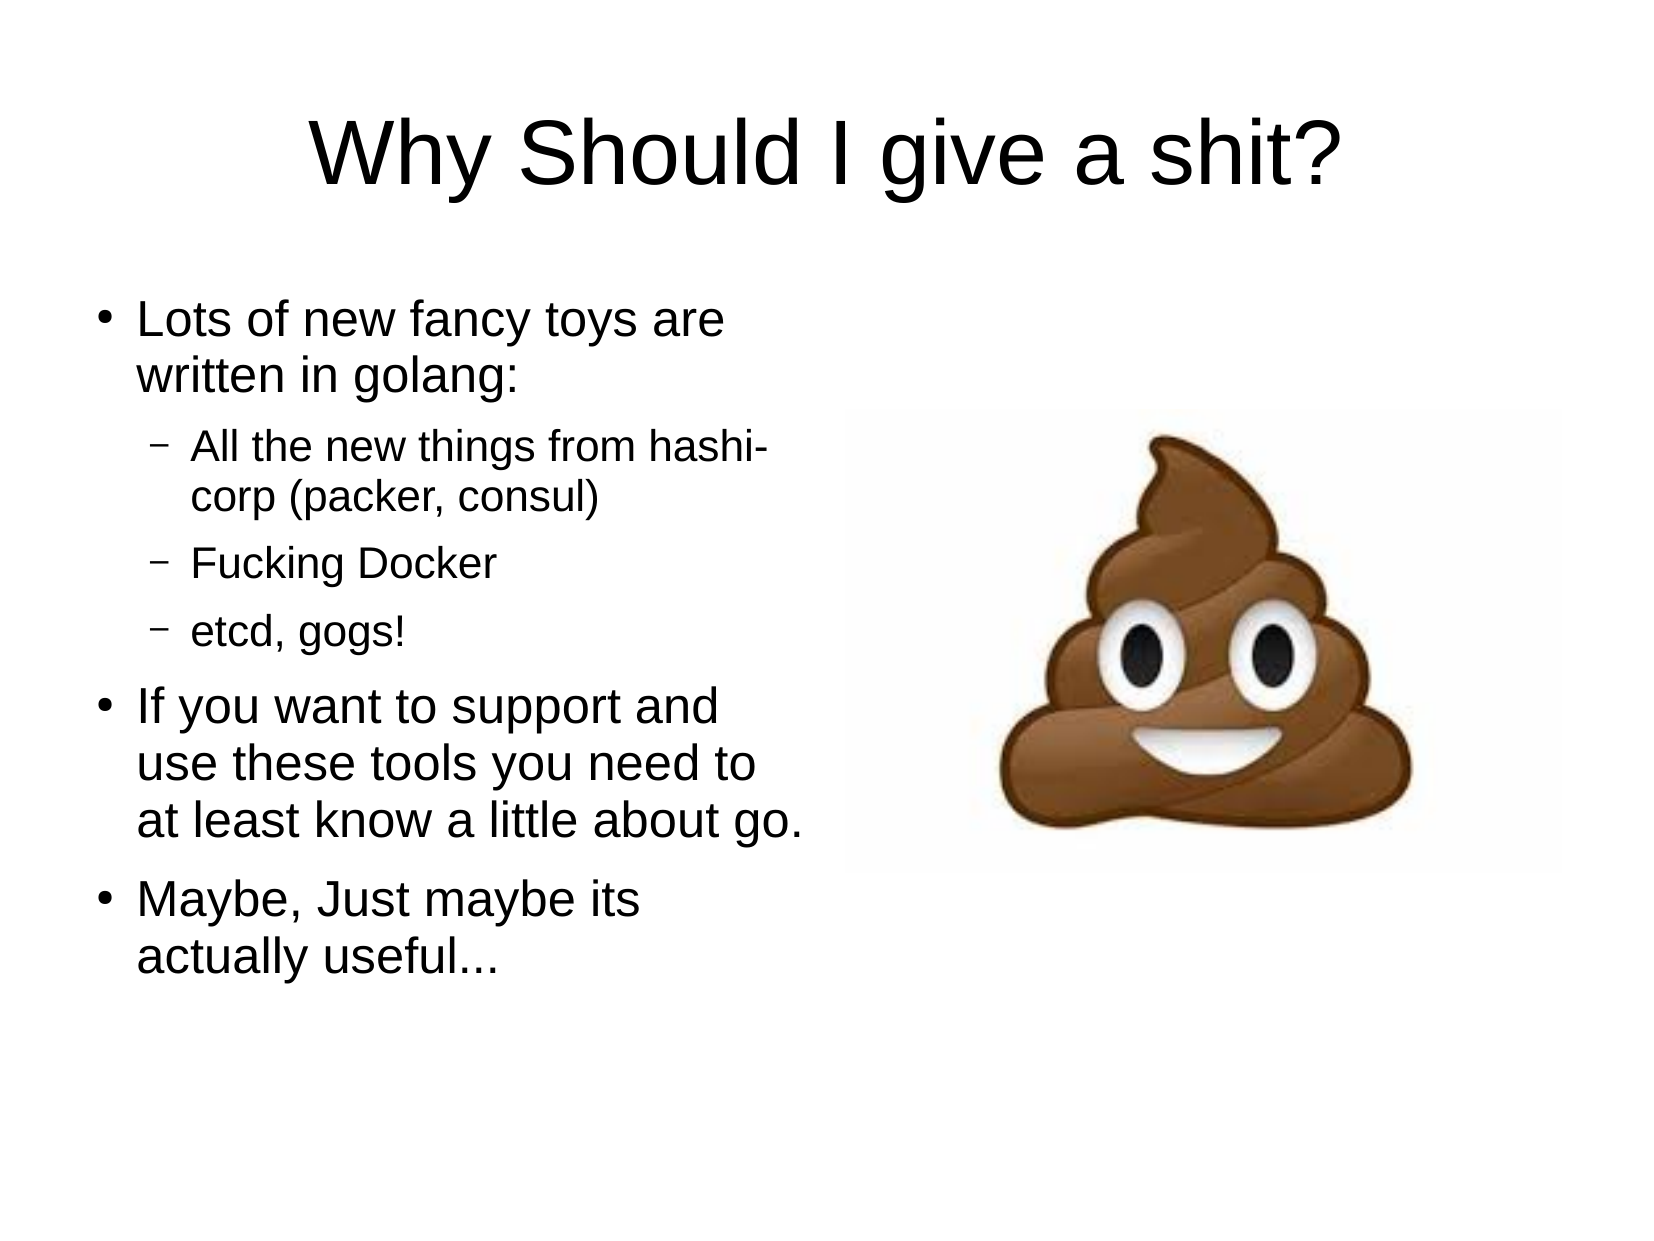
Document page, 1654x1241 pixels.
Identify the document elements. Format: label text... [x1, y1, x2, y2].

title Why Should I give a shit? [82, 49, 1571, 257]
picture [845, 409, 1572, 891]
list Lots of new fancy toys are written in golang: All the new things from hashi-corp (packer, consul) Fucking Docker etcd, gogs! If you want to support and use these tools you need to at least know a little about go. Maybe, Just maybe its actually useful... [82, 290, 809, 1010]
